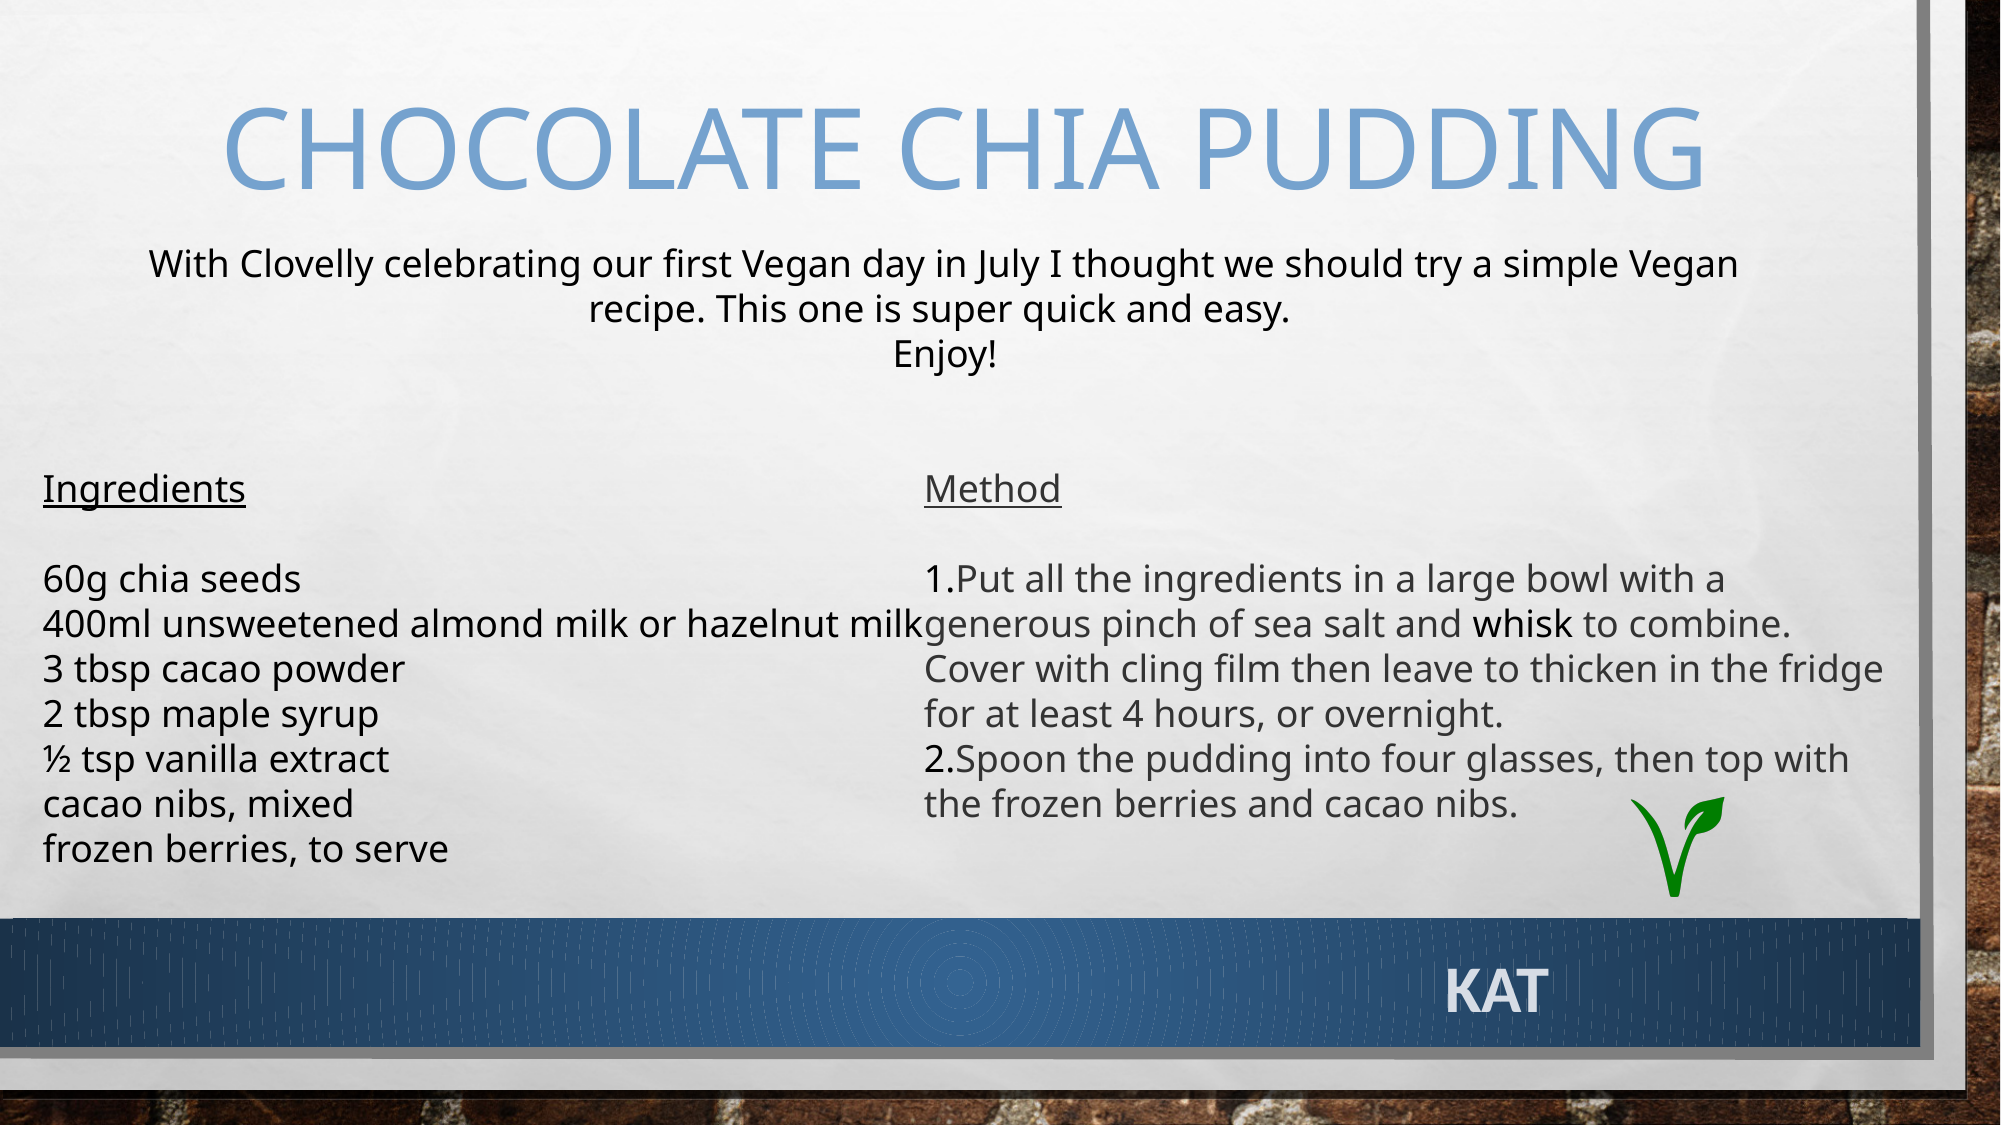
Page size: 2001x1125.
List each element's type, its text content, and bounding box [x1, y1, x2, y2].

text_box With Clovelly celebrating our first Vegan day in July I thought we should try a simple Vegan recipe. This one is super quick and easy. Enjoy! [92, 232, 1798, 385]
title Chocolate chia pudding [112, 58, 1819, 248]
picture [1630, 796, 1725, 898]
text_box Method Put all the ingredients in a large bowl with a generous pinch of sea salt and whisk to combine. Cover with cling film then leave to thicken in the fridge for at least 4 hours, or overnight. Spoon the pudding into four glasses, then top with the frozen berries and cacao nibs. [908, 457, 1912, 837]
text_box Ingredients 60g chia seeds 400ml unsweetened almond milk or hazelnut milk 3 tbsp cacao powder 2 tbsp maple syrup ½ tsp vanilla extract cacao nibs, mixed frozen berries, to serve [27, 457, 1031, 882]
text_box KAT [1429, 938, 1745, 1035]
